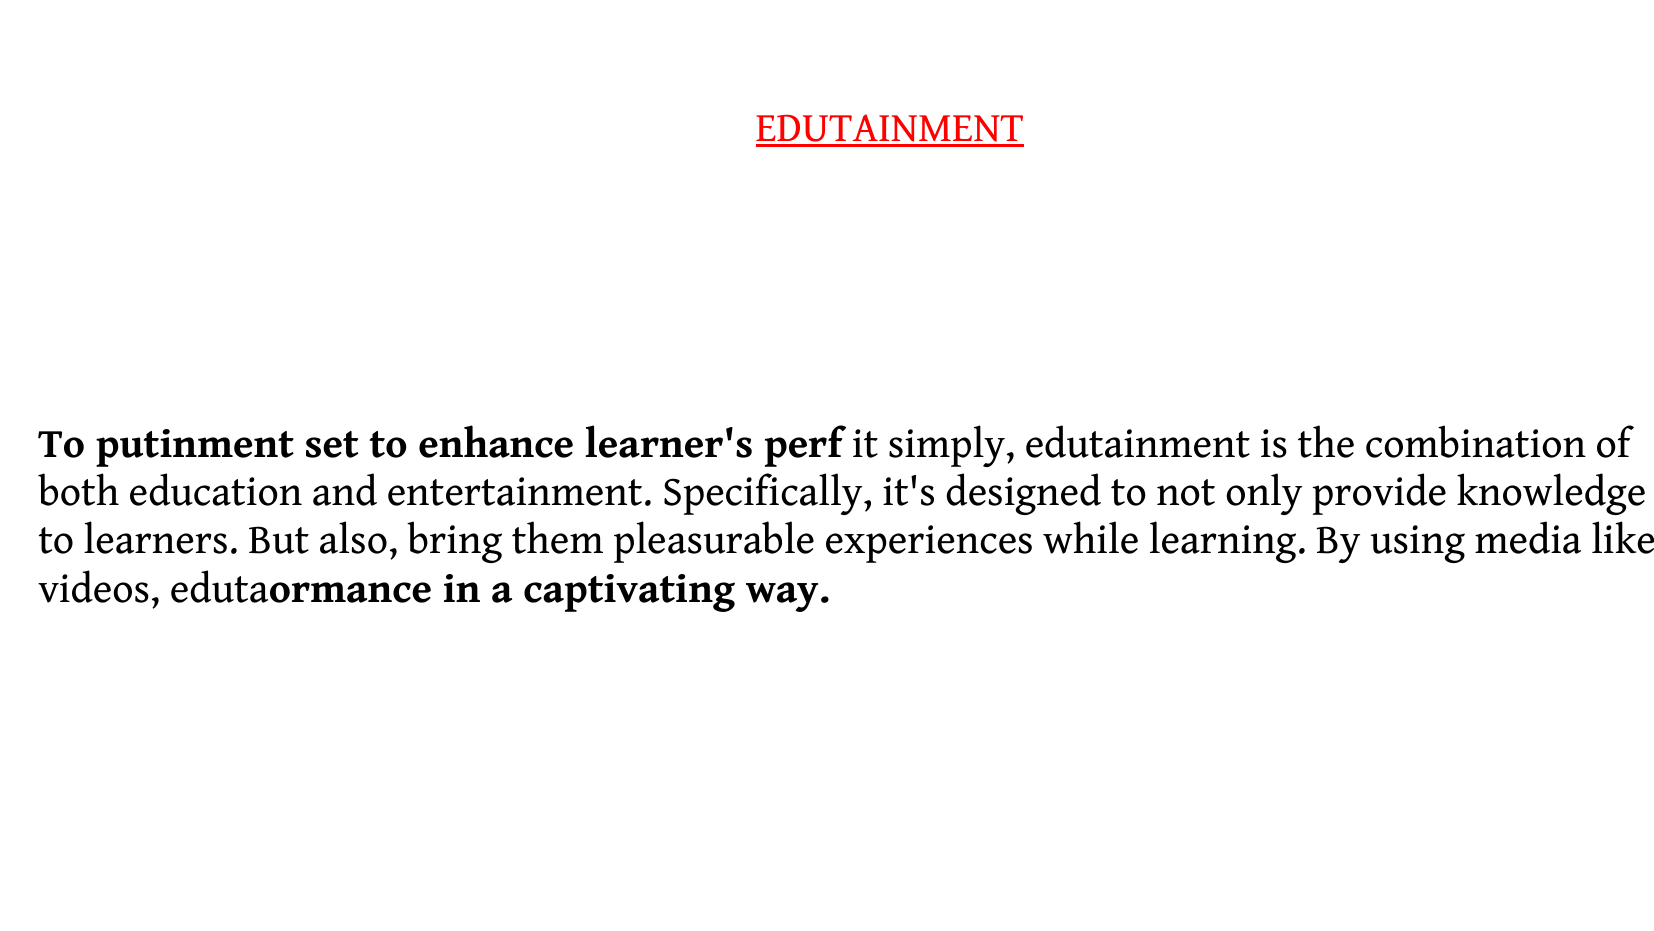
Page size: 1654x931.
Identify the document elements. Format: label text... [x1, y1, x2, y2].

text_box To putinment set to enhance learner's perf it simply, edutainment is the combination of both education and entertainment. Specifically, it's designed to not only provide knowledge to learners. But also, bring them pleasurable experiences while learning. By using media like videos, edutaormance in a captivating way. [23, 413, 1654, 622]
title EDUTAINMENT [145, 51, 1635, 207]
